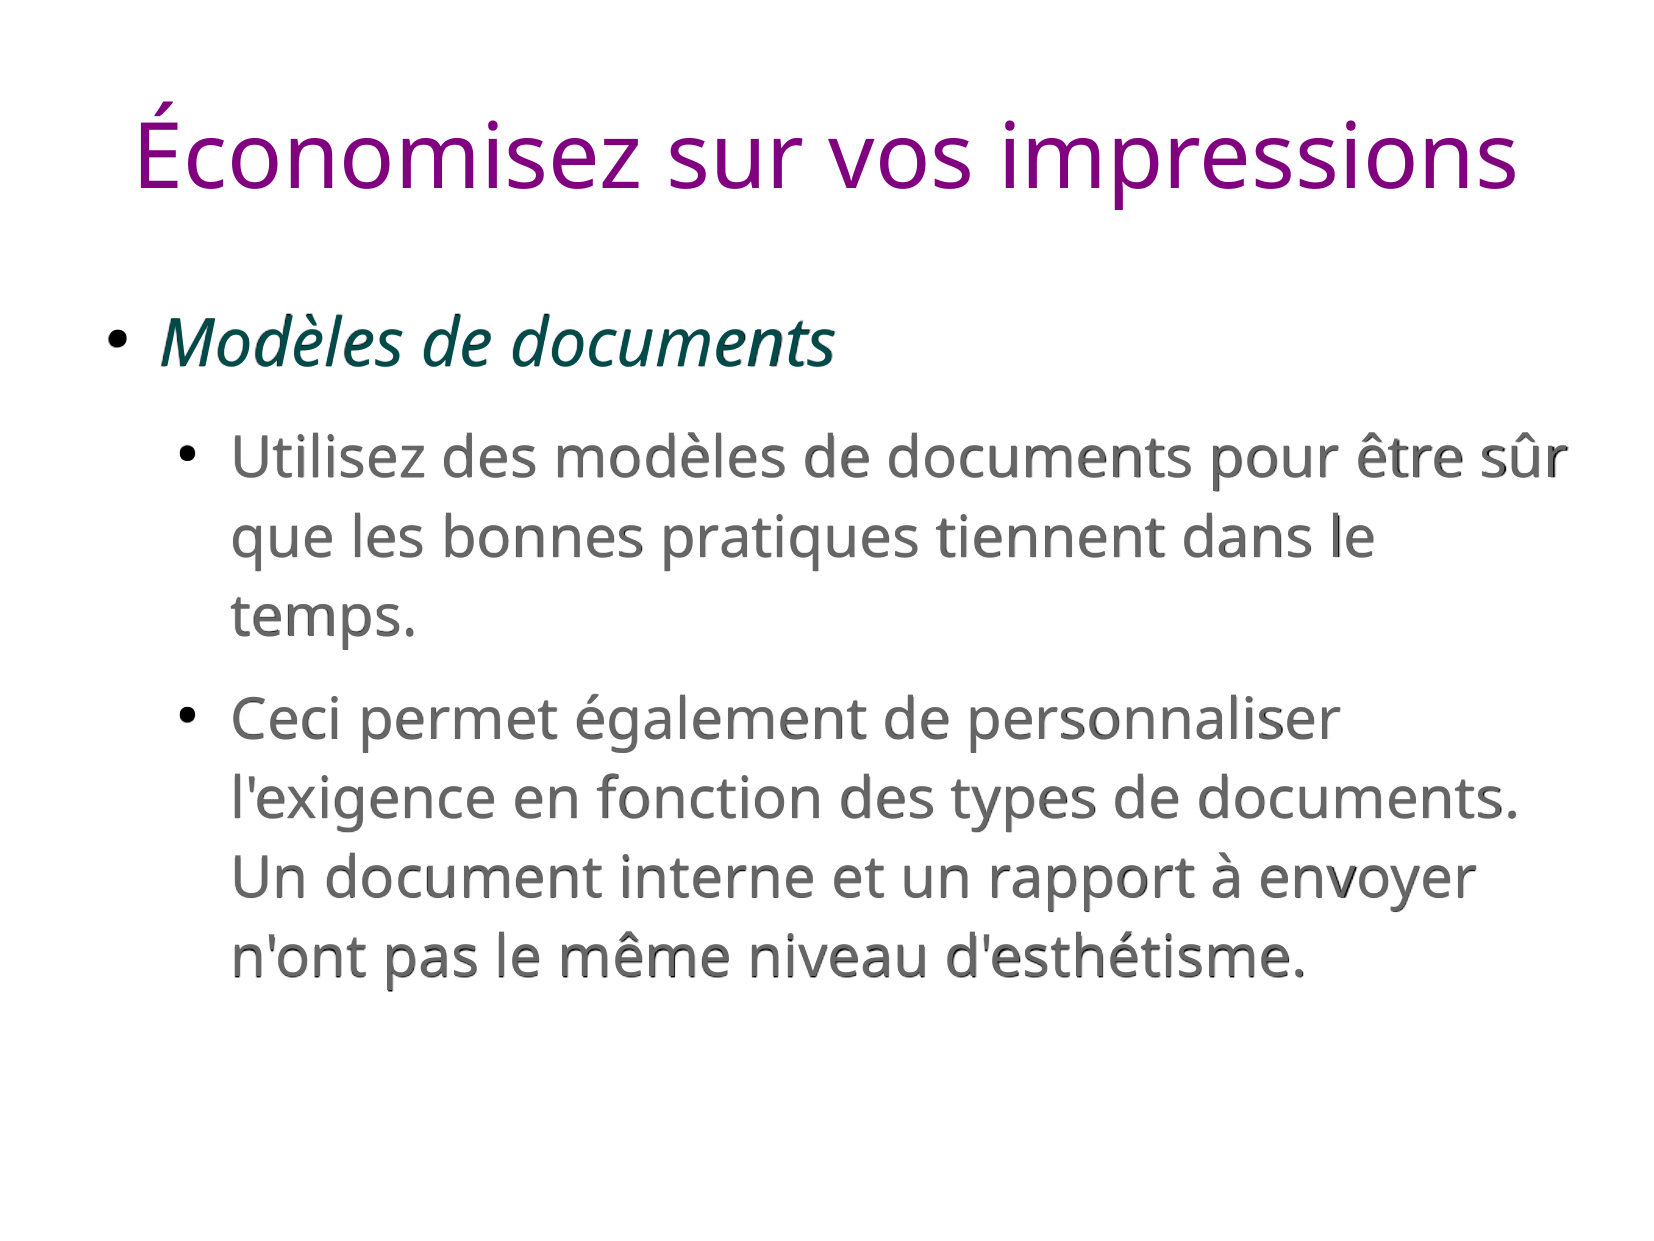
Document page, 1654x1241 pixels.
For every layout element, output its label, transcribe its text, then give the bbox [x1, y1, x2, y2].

list Modèles de documents Utilisez des modèles de documents pour être sûr que les bonnes pratiques tiennent dans le temps. Ceci permet également de personnaliser l'exigence en fonction des types de documents. Un document interne et un rapport à envoyer n'ont pas le même niveau d'esthétisme. [88, 295, 1577, 1114]
title Économisez sur vos impressions [82, 49, 1571, 257]
